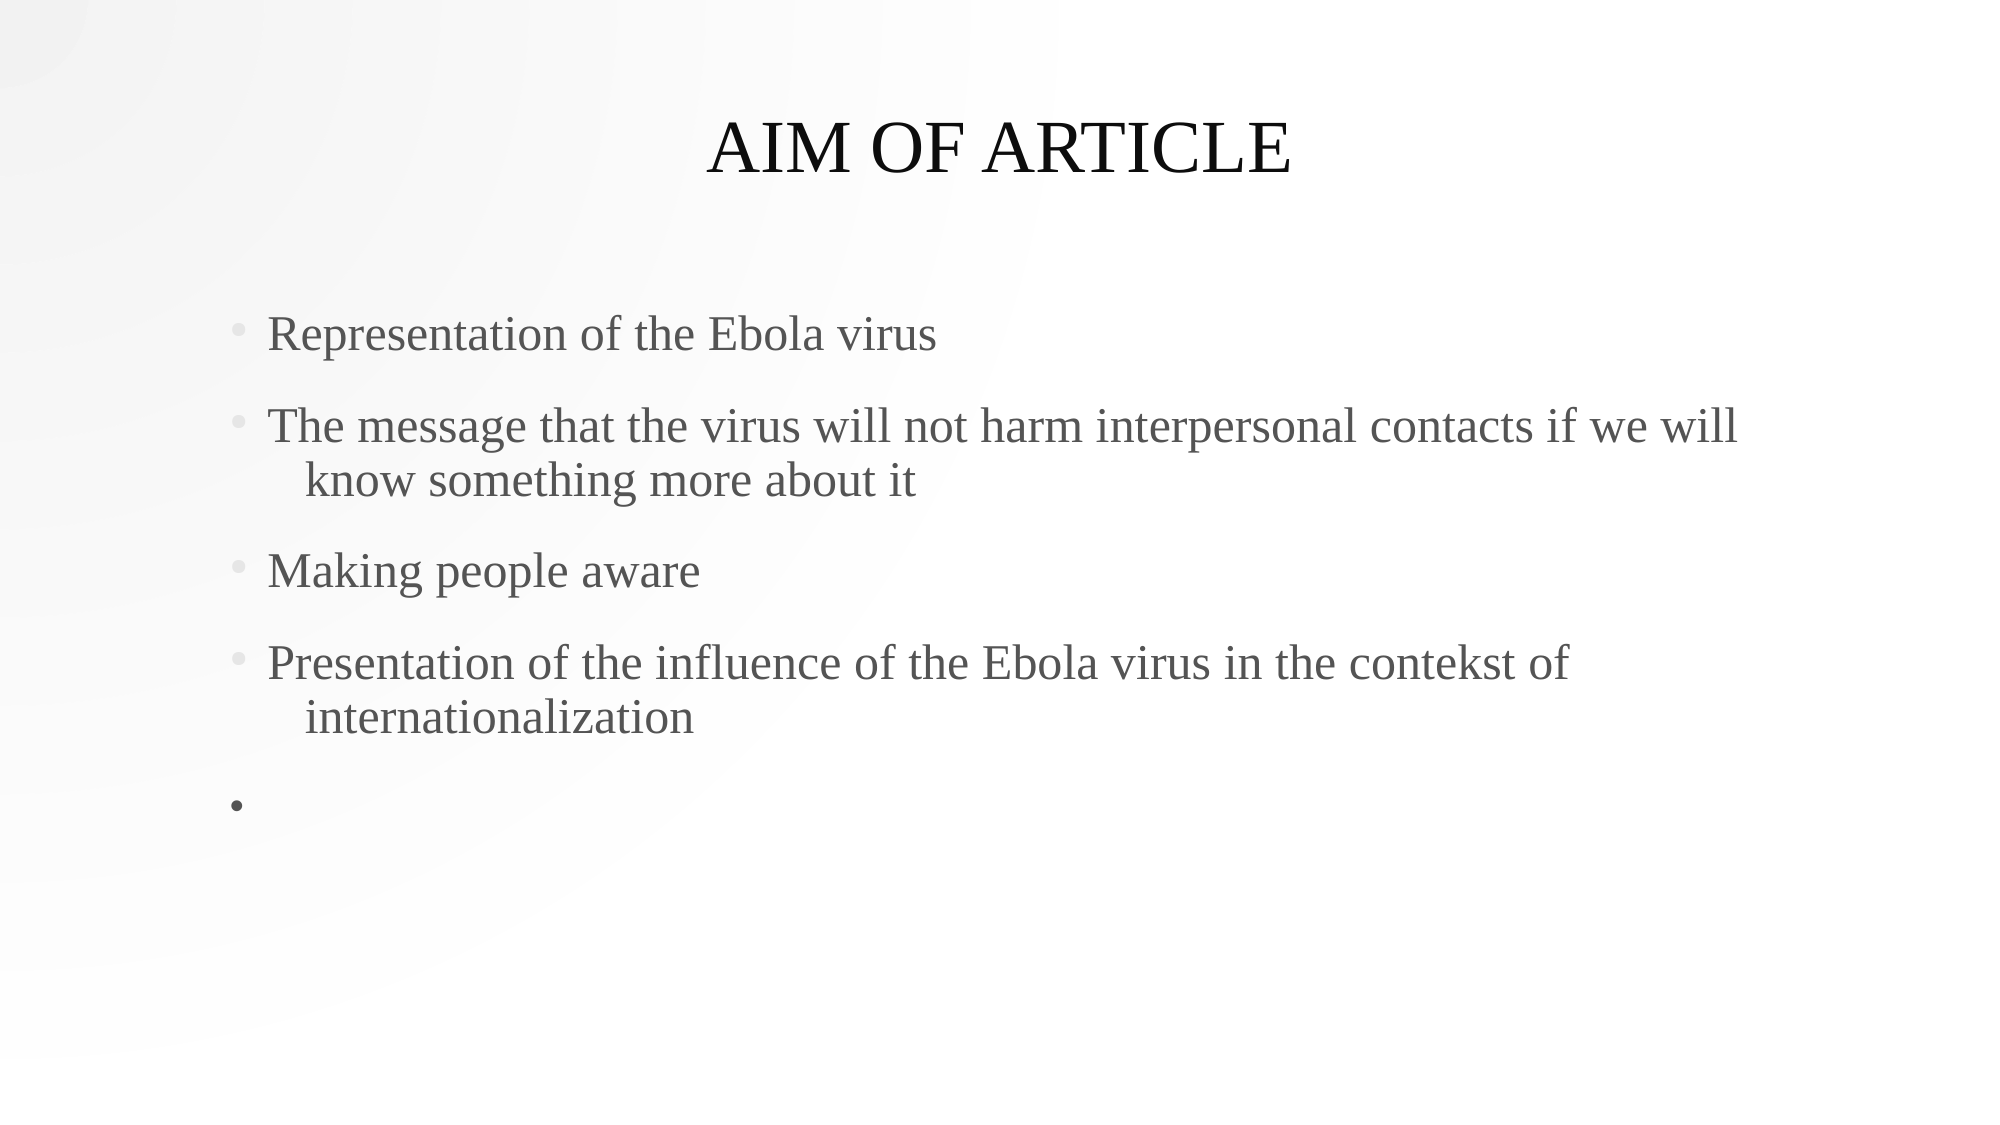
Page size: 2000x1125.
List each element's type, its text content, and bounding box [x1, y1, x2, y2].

title Aim of article [199, 45, 1800, 197]
list Representation of the Ebola virus The message that the virus will not harm interpersonal contacts if we will know something more about it Making people aware Presentation of the influence of the Ebola virus in the contekst of internationalization [199, 299, 1800, 1013]
